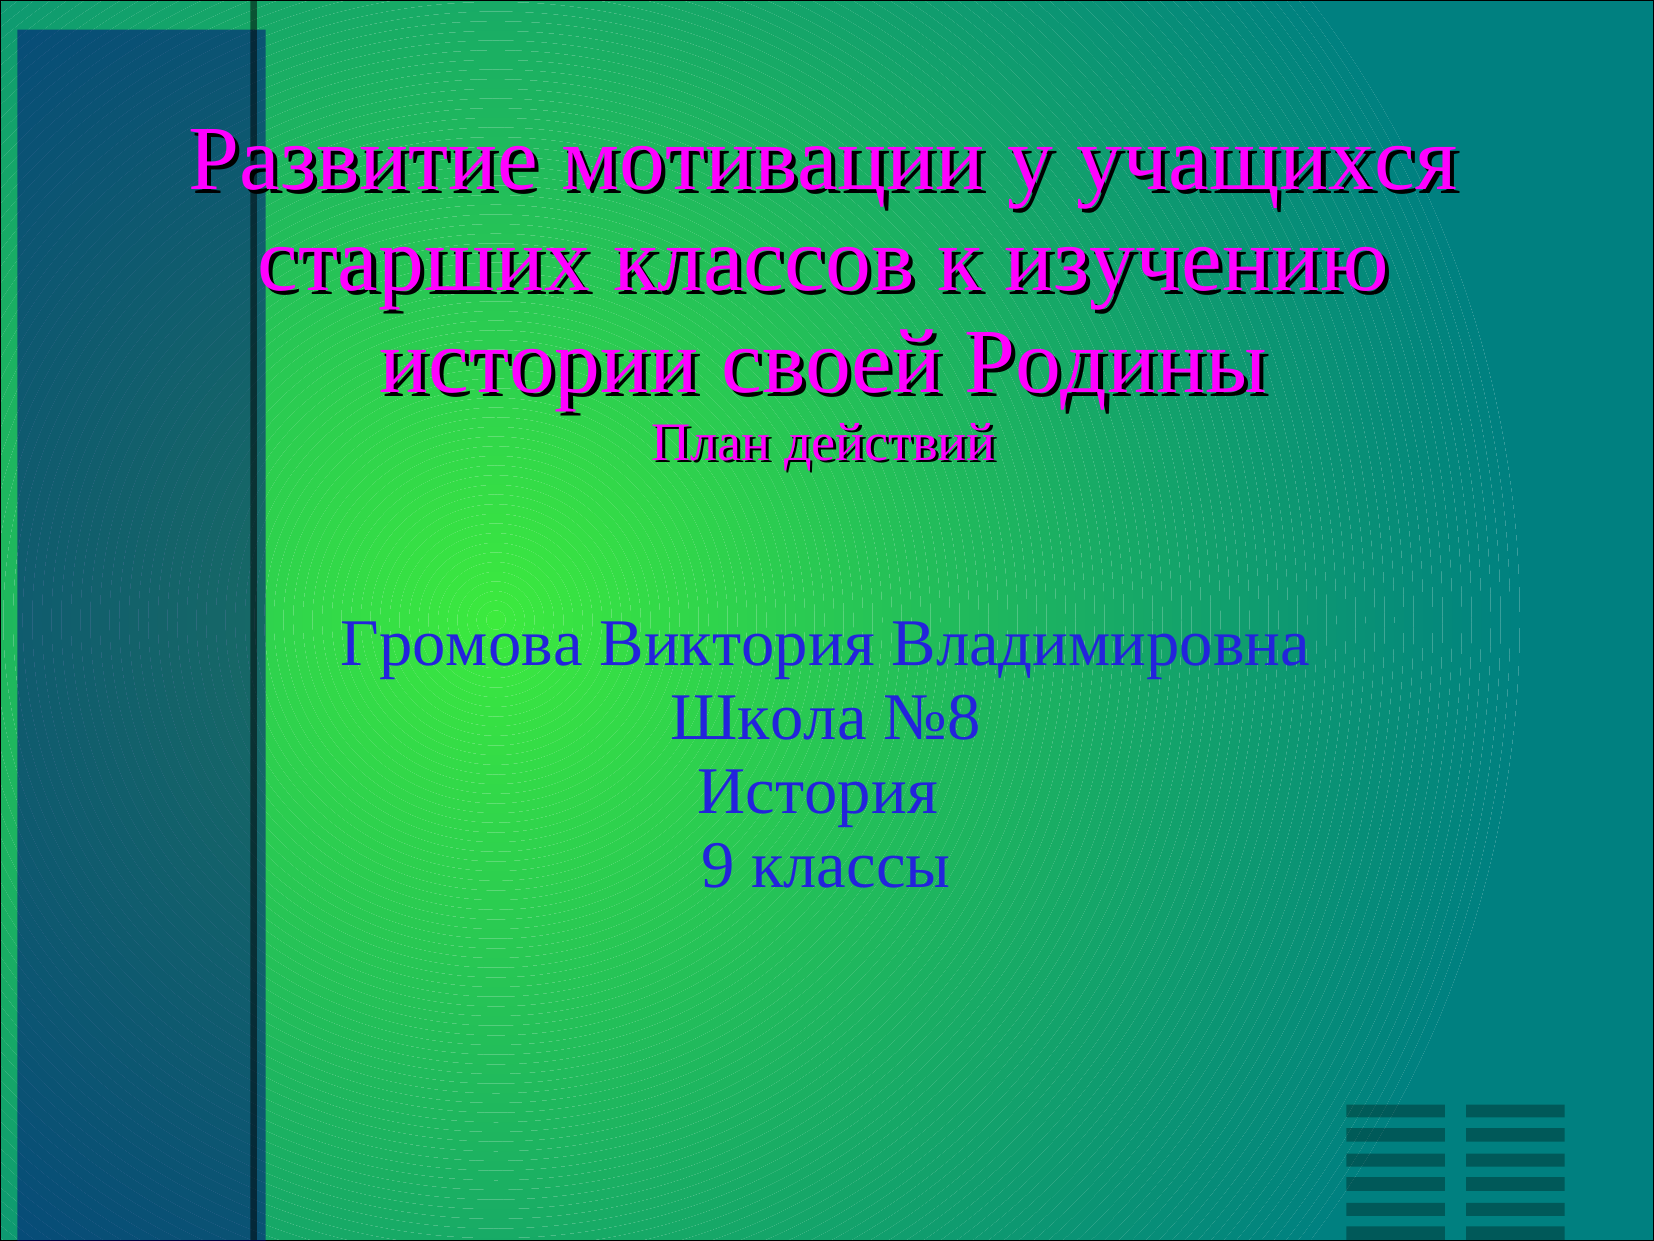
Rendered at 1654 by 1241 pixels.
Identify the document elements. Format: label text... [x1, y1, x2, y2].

subtitle Громова Виктория Владимировна Школа №8 История 9 классы [119, 344, 1533, 1164]
title Развитие мотивации у учащихся старших классов к изучению истории своей Родины План действий [118, 106, 1531, 473]
